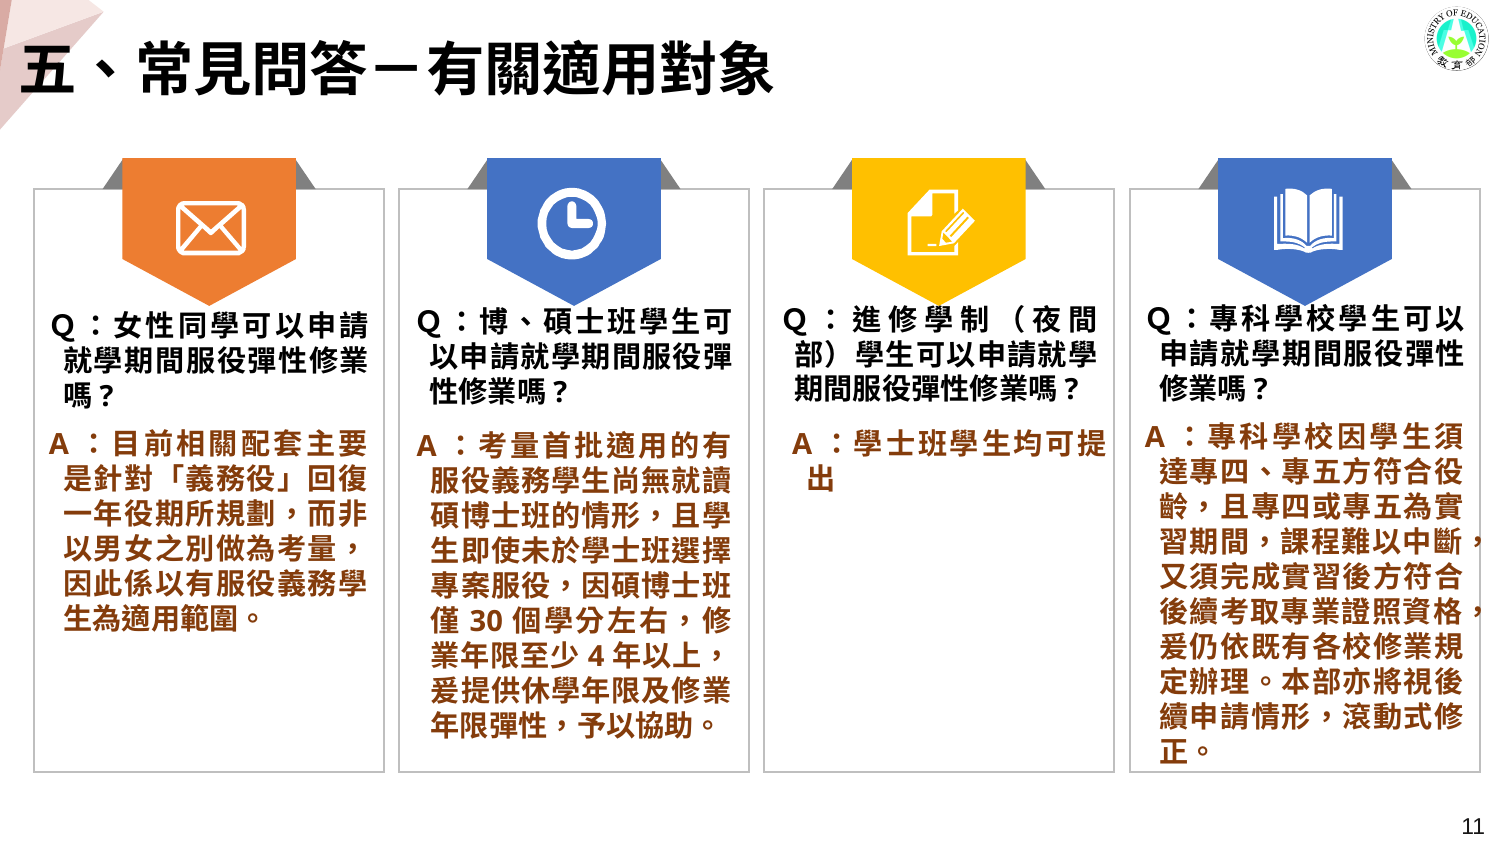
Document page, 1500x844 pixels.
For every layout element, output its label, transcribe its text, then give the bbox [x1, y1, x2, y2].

title 五、常見問答－有關適用對象 [3, 22, 1472, 120]
text_box [102, 158, 316, 299]
text_box Ｑ：女性同學可以申請就學期間服役彈性修業嗎? [34, 299, 385, 420]
text_box A：考量首批適用的有服役義務學生尚無就讀碩博士班的情形，且學生即使未於學士班選擇專案服役，因碩博士班僅30個學分左右，修業年限至少4年以上，爰提供休學年限及修業年限彈性，予以協助。 [401, 420, 747, 750]
picture [1429, 6, 1489, 67]
text_box Ｑ：進修學制（夜間部）學生可以申請就學期間服役彈性修業嗎? [765, 293, 1113, 414]
text_box A：學士班學生均可提出 [777, 417, 1122, 503]
text_box [1198, 158, 1412, 292]
text_box [0, 0, 104, 130]
text_box [467, 158, 681, 296]
text_box [832, 158, 1046, 293]
text_box Ｑ：專科學校學生可以申請就學期間服役彈性修業嗎? [1130, 292, 1480, 413]
text_box Ｑ：博、碩士班學生可以申請就學期間服役彈性修業嗎? [400, 296, 748, 417]
text_box A：目前相關配套主要是針對「義務役」回復一年役期所規劃，而非以男女之別做為考量，因此係以有服役義務學生為適用範圍。 [34, 420, 383, 643]
text_box A：專科學校因學生須達專四、專五方符合役齡，且專四或專五為實習期間，課程難以中斷，又須完成實習後方符合後續考取專業證照資格，爰仍依既有各校修業規定辦理。本部亦將視後續申請情形，滾動式修正。 [1129, 410, 1479, 776]
